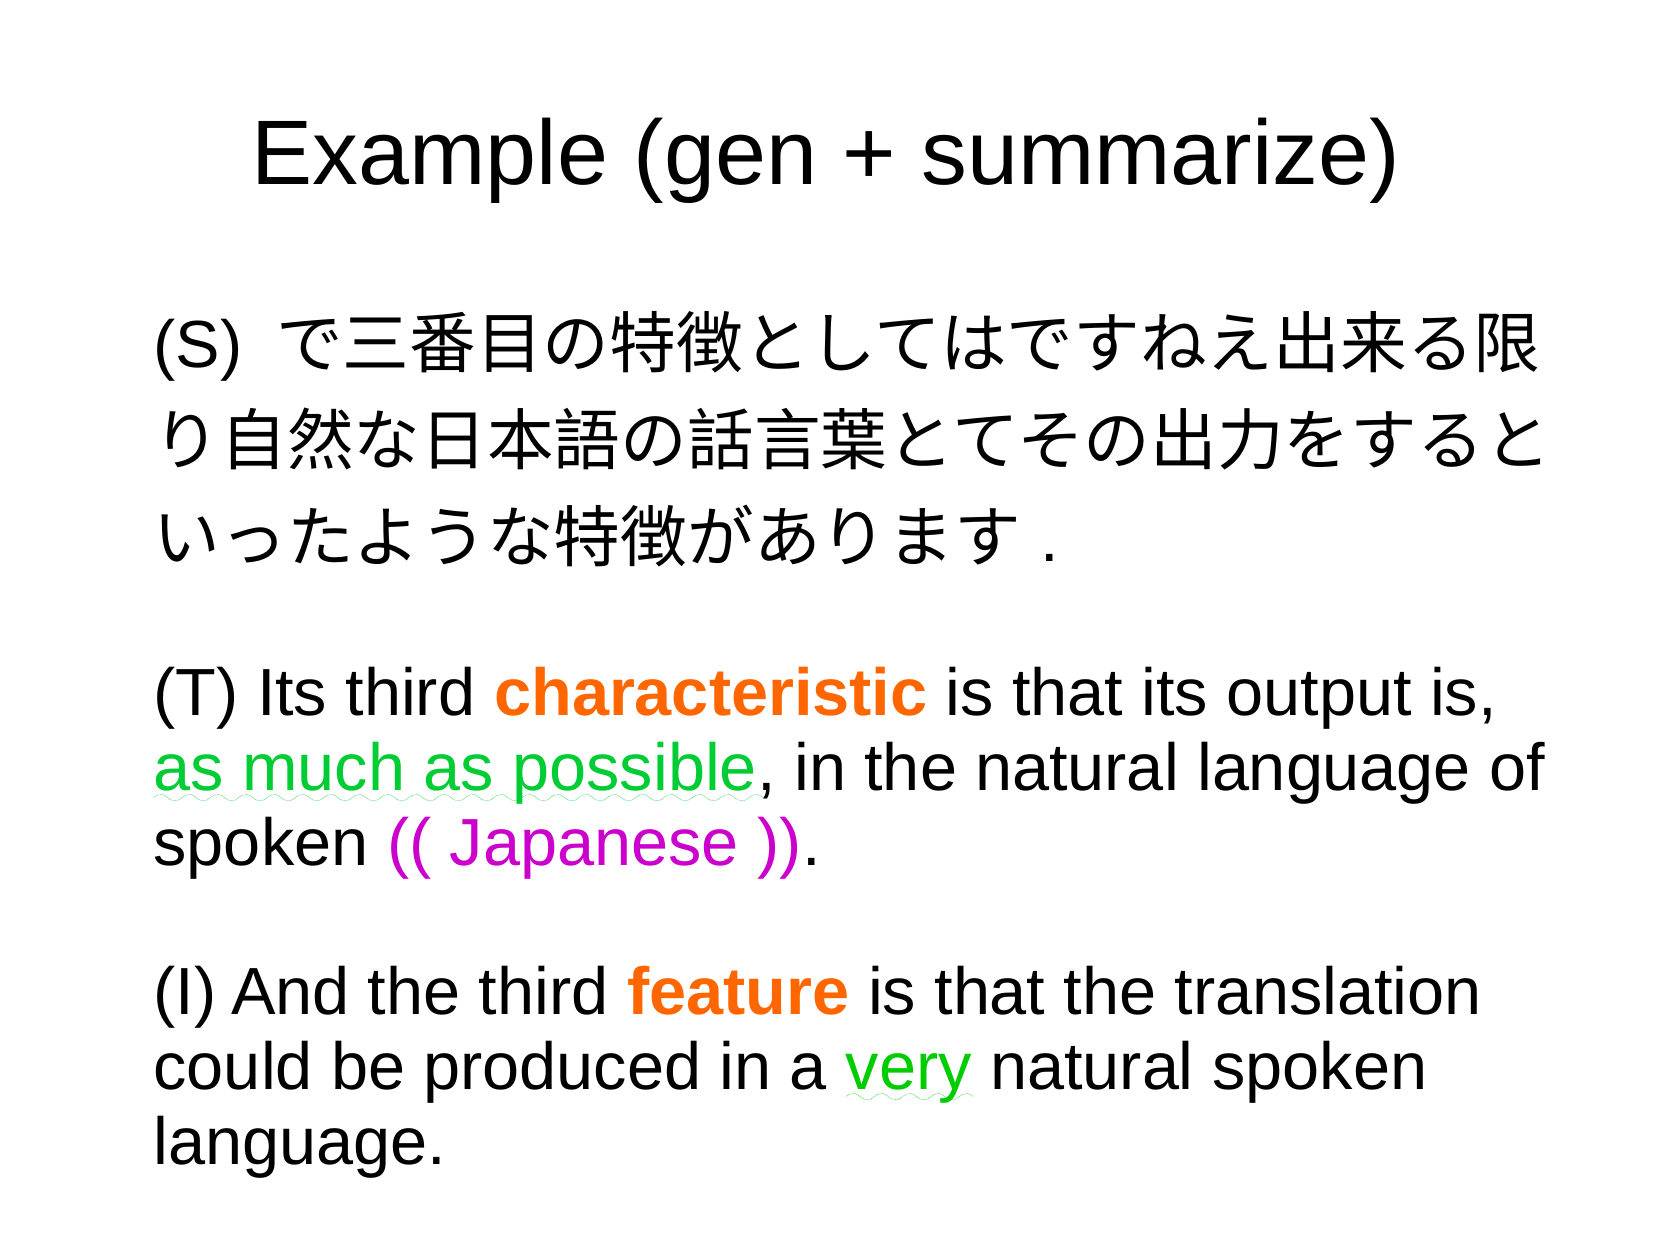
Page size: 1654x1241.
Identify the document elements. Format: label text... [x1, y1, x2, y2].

list (S) で三番目の特徴としてはですねえ出来る限り自然な日本語の話言葉とてその出力をするといったような特徴があります. (T) Its third characteristic is that its output is, as much as possible, in the natural language of spoken (( Japanese )). (I) And the third feature is that the translation could be produced in a very natural spoken language. [82, 290, 1571, 1201]
title Example (gen + summarize) [82, 49, 1571, 257]
